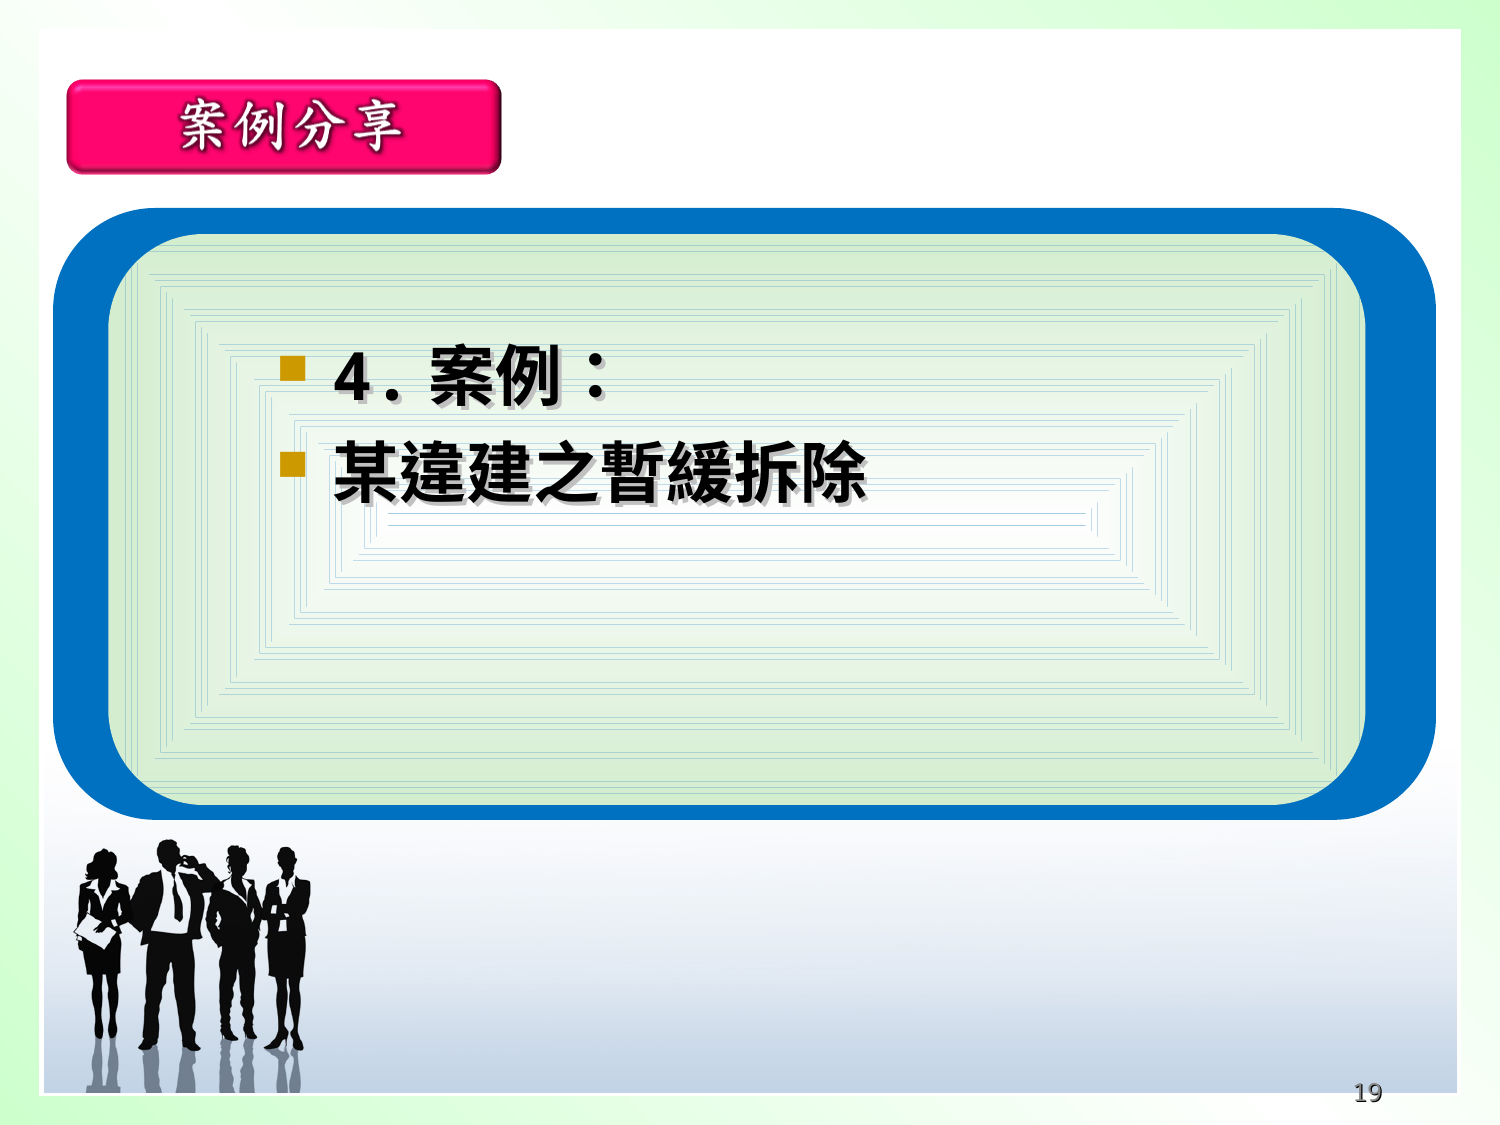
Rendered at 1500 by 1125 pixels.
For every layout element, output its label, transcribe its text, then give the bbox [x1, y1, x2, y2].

text_box <編號> [1078, 1063, 1429, 1124]
text_box [53, 207, 1436, 820]
list 4.案例： 某違建之暫緩拆除 [261, 326, 1329, 786]
picture [39, 29, 1461, 1096]
